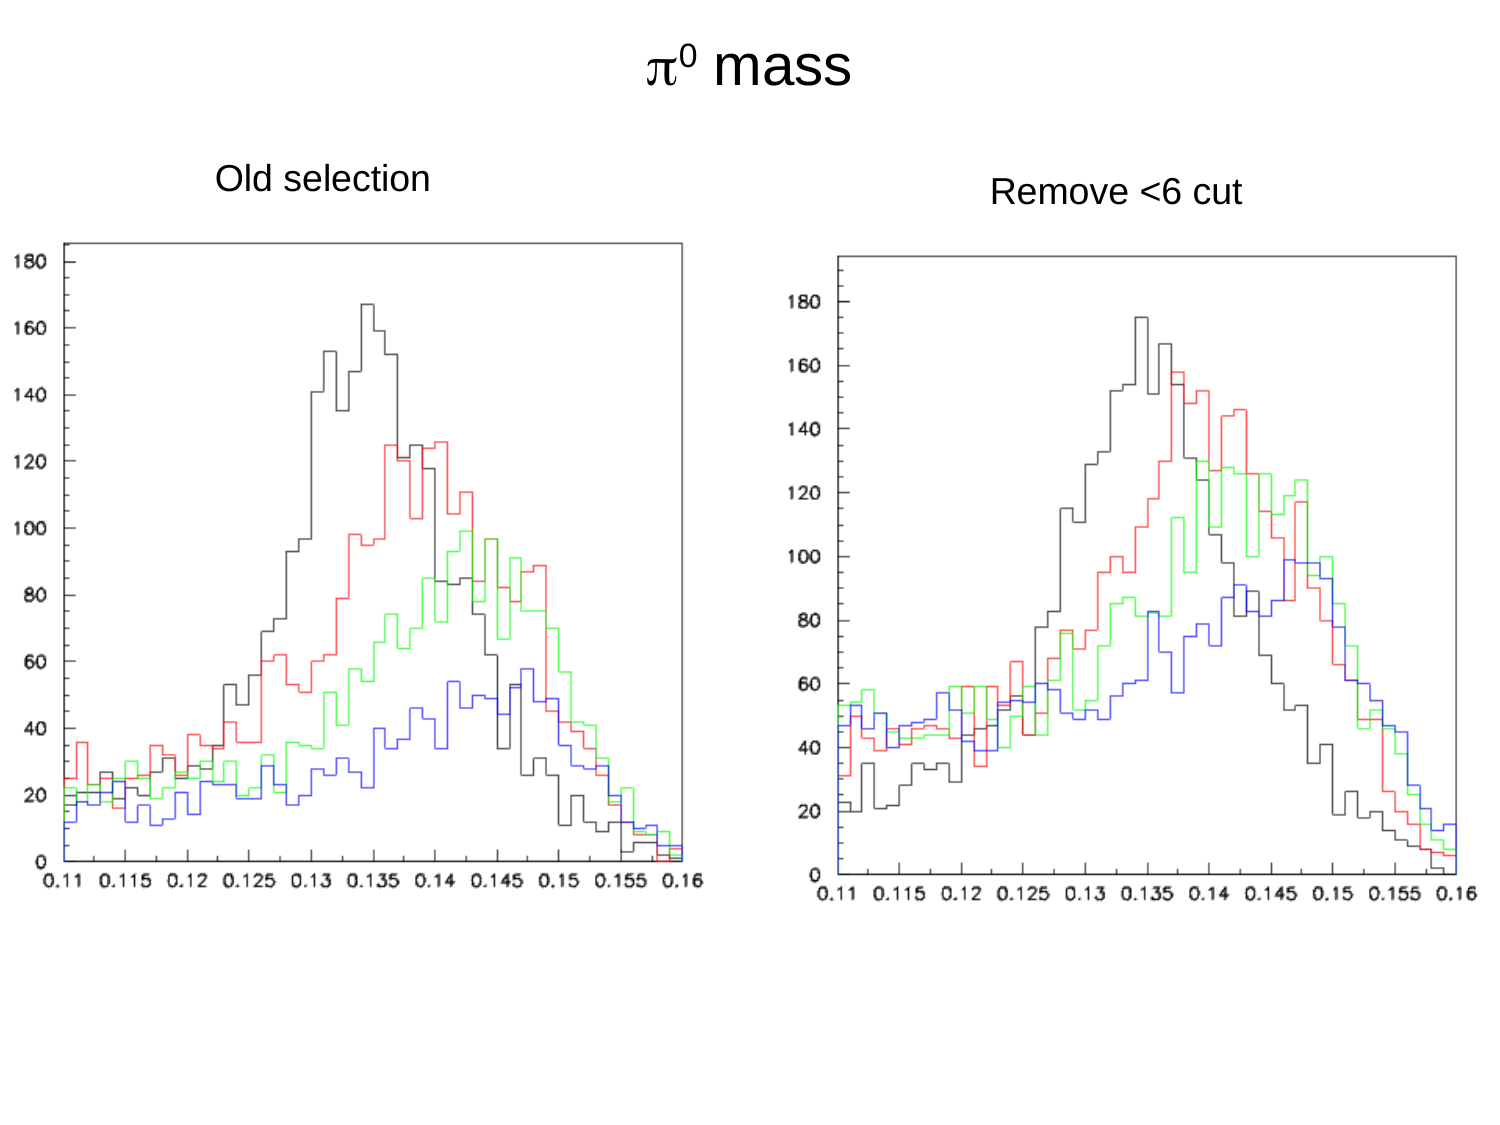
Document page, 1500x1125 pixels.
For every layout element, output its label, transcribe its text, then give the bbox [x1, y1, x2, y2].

picture [0, 200, 727, 986]
text_box Old selection [199, 149, 526, 208]
picture [773, 212, 1500, 999]
text_box 0 mass [0, 24, 1500, 106]
text_box Remove <6 cut [974, 162, 1300, 220]
